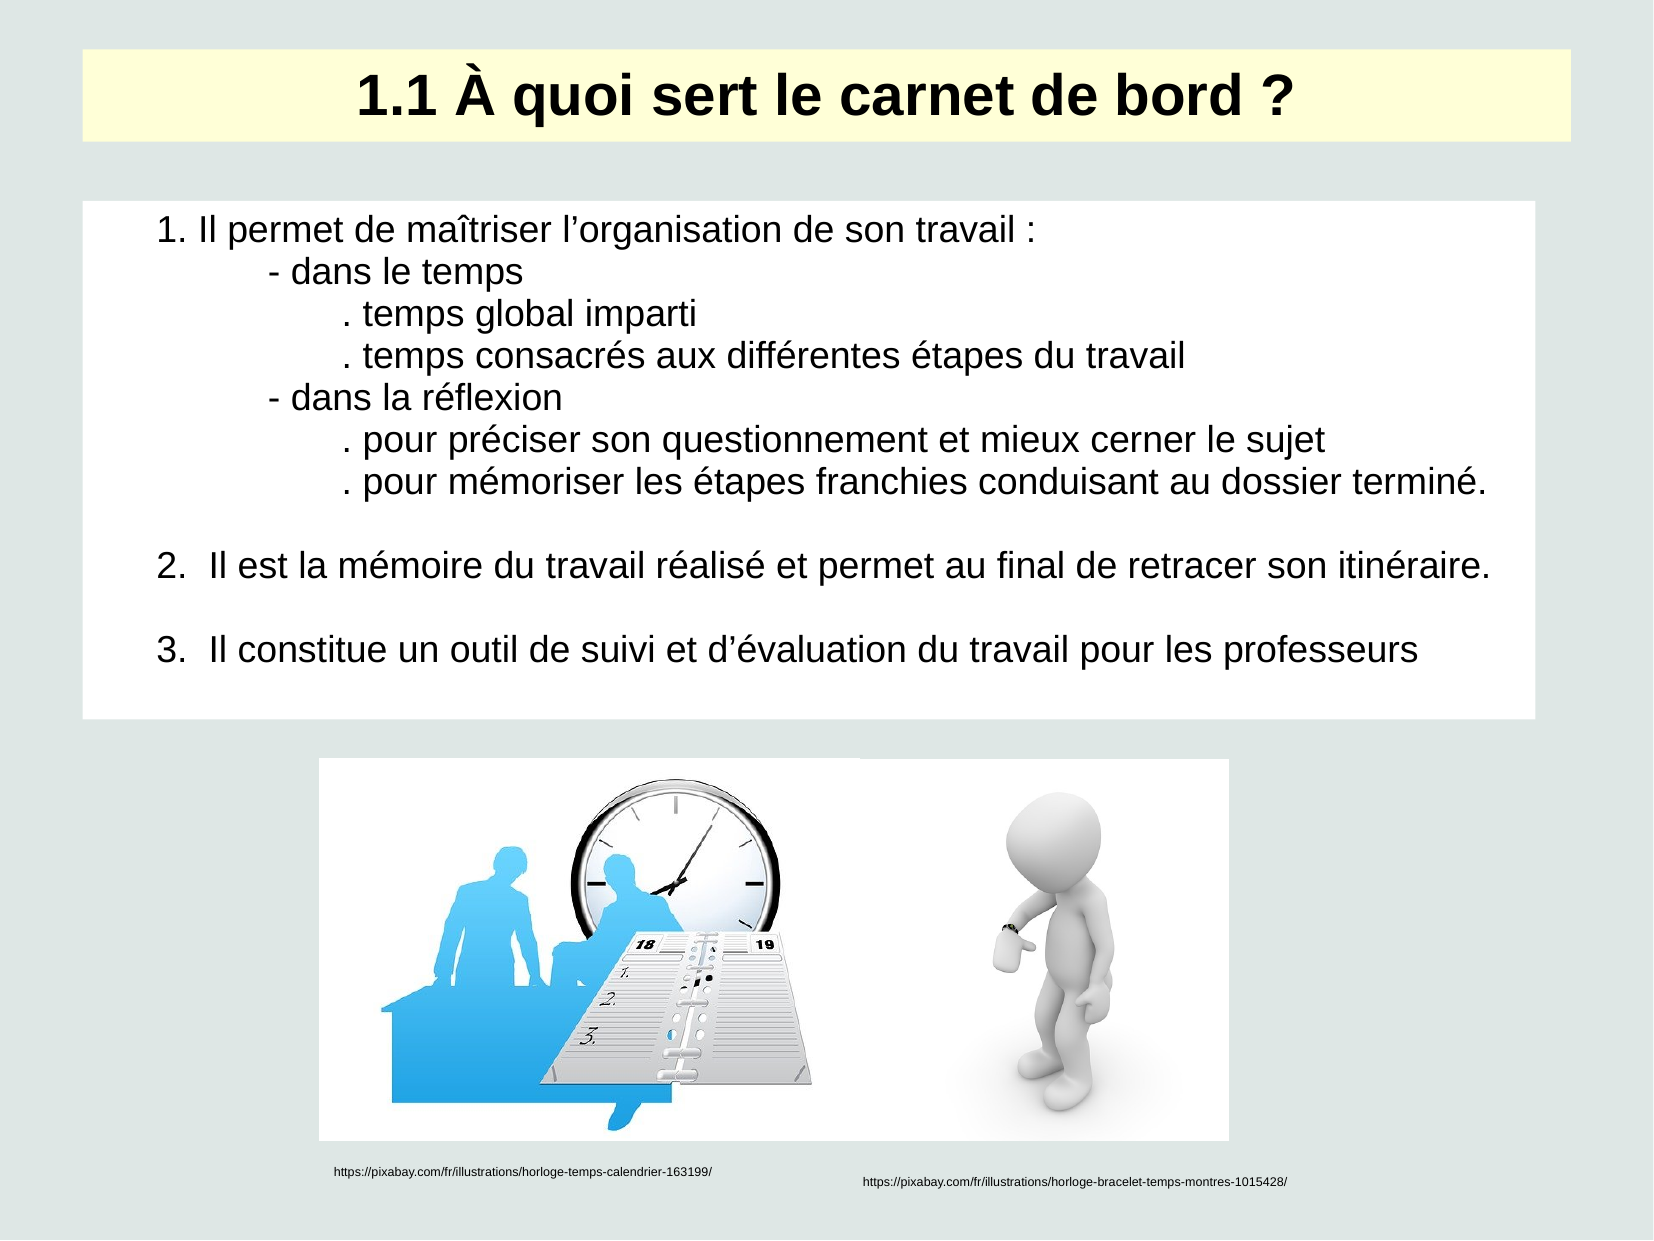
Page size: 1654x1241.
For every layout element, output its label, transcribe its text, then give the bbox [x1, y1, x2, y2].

picture [319, 758, 1229, 1141]
text_box 1. Il permet de maîtriser l’organisation de son travail : - dans le temps . temps global imparti . temps consacrés aux différentes étapes du travail - dans la réflexion . pour préciser son questionnement et mieux cerner le sujet . pour mémoriser les étapes franchies conduisant au dossier terminé. 2. Il est la mémoire du travail réalisé et permet au final de retracer son itinéraire. 3. Il constitue un outil de suivi et d’évaluation du travail pour les professeurs [82, 200, 1536, 720]
title 1.1 À quoi sert le carnet de bord ? [82, 49, 1571, 142]
text_box https://pixabay.com/fr/illustrations/horloge-bracelet-temps-montres-1015428/ [838, 1145, 1323, 1203]
text_box https://pixabay.com/fr/illustrations/horloge-temps-calendrier-163199/ [318, 1157, 768, 1187]
